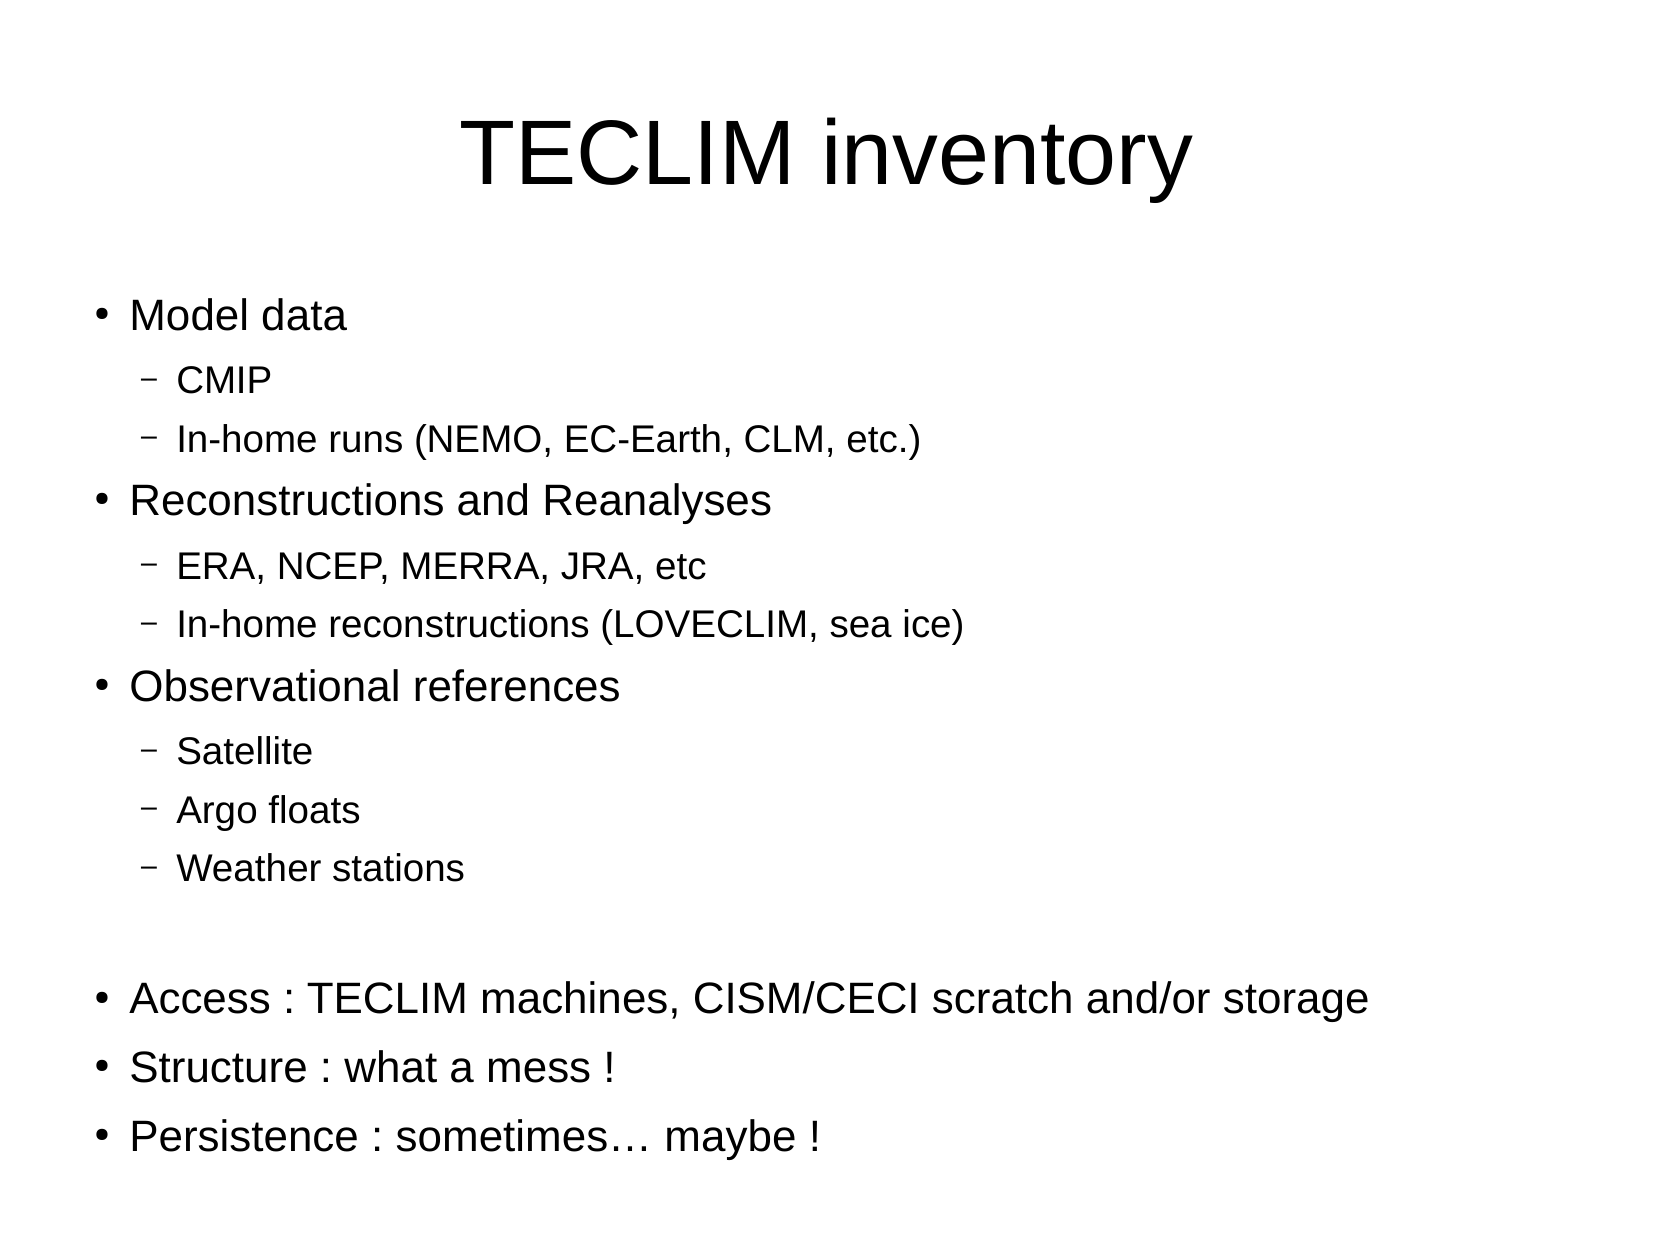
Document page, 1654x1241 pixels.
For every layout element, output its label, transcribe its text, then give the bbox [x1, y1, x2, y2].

list Model data CMIP In-home runs (NEMO, EC-Earth, CLM, etc.) Reconstructions and Reanalyses ERA, NCEP, MERRA, JRA, etc In-home reconstructions (LOVECLIM, sea ice) Observational references Satellite Argo floats Weather stations Access : TECLIM machines, CISM/CECI scratch and/or storage Structure : what a mess ! Persistence : sometimes… maybe ! [82, 290, 1571, 1170]
title TECLIM inventory [82, 49, 1571, 257]
